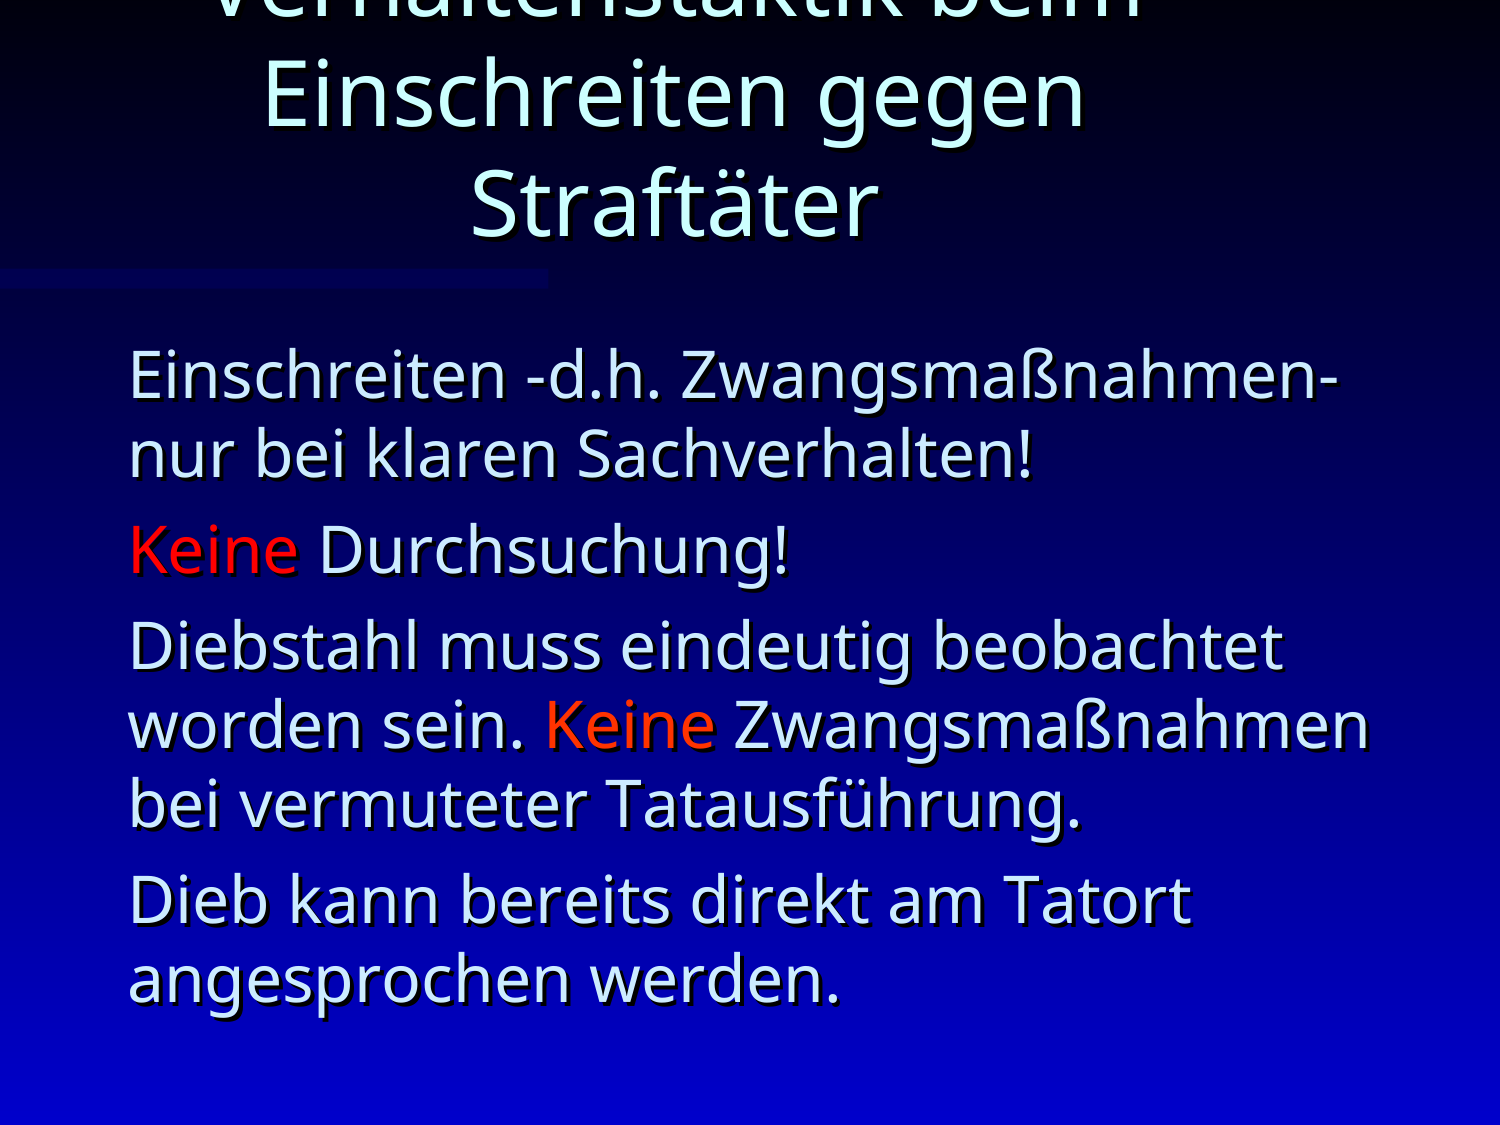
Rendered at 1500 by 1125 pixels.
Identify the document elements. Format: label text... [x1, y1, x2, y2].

list Einschreiten -d.h. Zwangsmaßnahmen- nur bei klaren Sachverhalten! Keine Durchsuchung! Diebstahl muss eindeutig beobachtet worden sein. Keine Zwangsmaßnahmen bei vermuteter Tatausführung. Dieb kann bereits direkt am Tatort angesprochen werden. [112, 324, 1388, 1038]
title Verhaltenstaktik beim Einschreiten gegen Straftäter [37, 27, 1313, 263]
